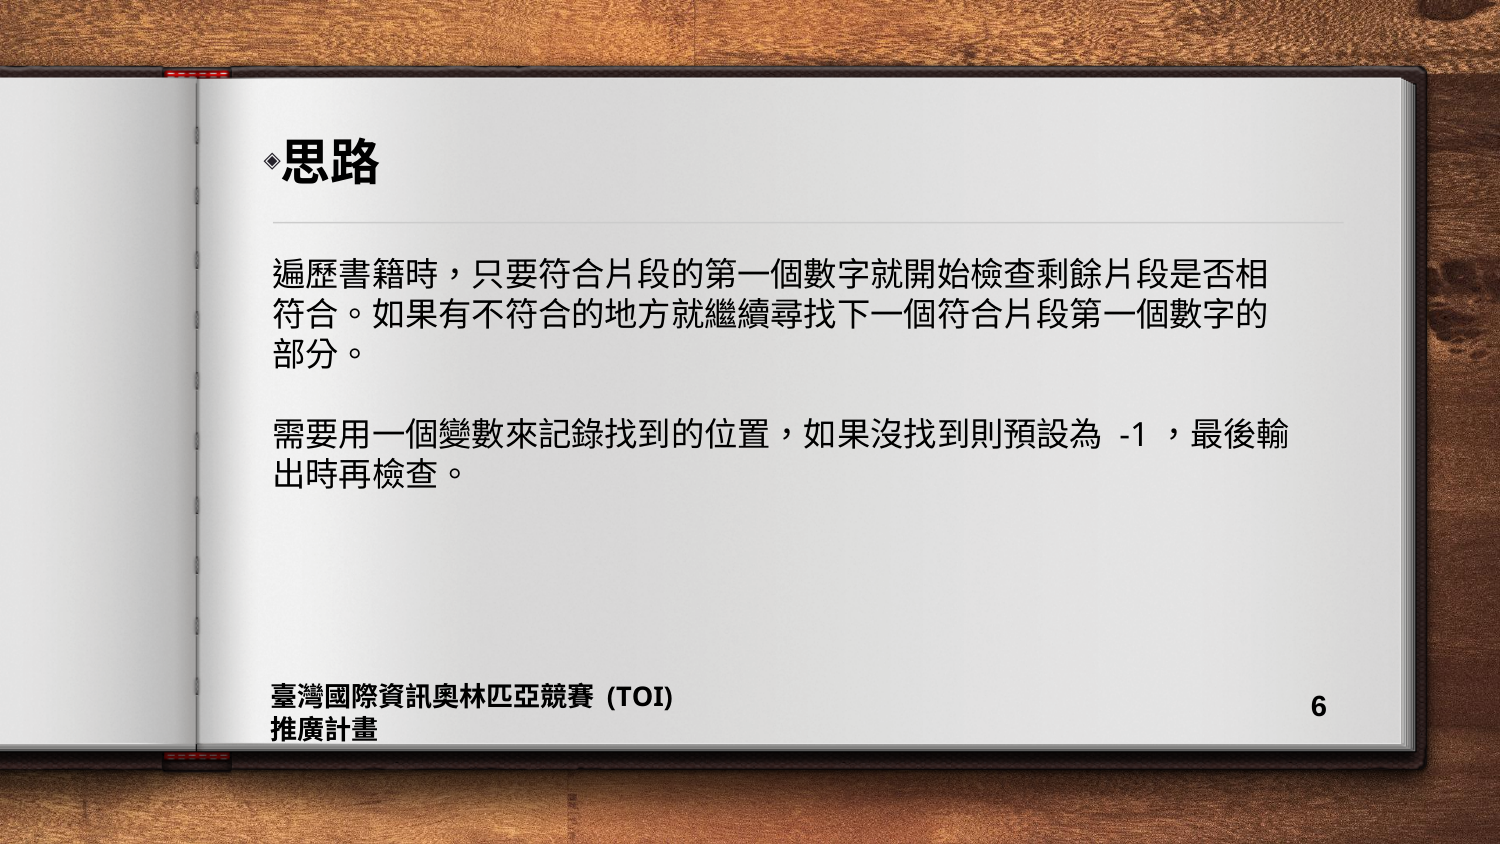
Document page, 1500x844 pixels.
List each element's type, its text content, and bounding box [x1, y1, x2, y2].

text_box 6 [1295, 672, 1386, 737]
text_box 思路 [248, 115, 1190, 205]
text_box 遍歷書籍時，只要符合片段的第一個數字就開始檢查剩餘片段是否相符合。如果有不符合的地方就繼續尋找下一個符合片段第一個數字的部分。 需要用一個變數來記錄找到的位置，如果沒找到則預設為 -1，最後輸出時再檢查。 [257, 245, 1311, 504]
